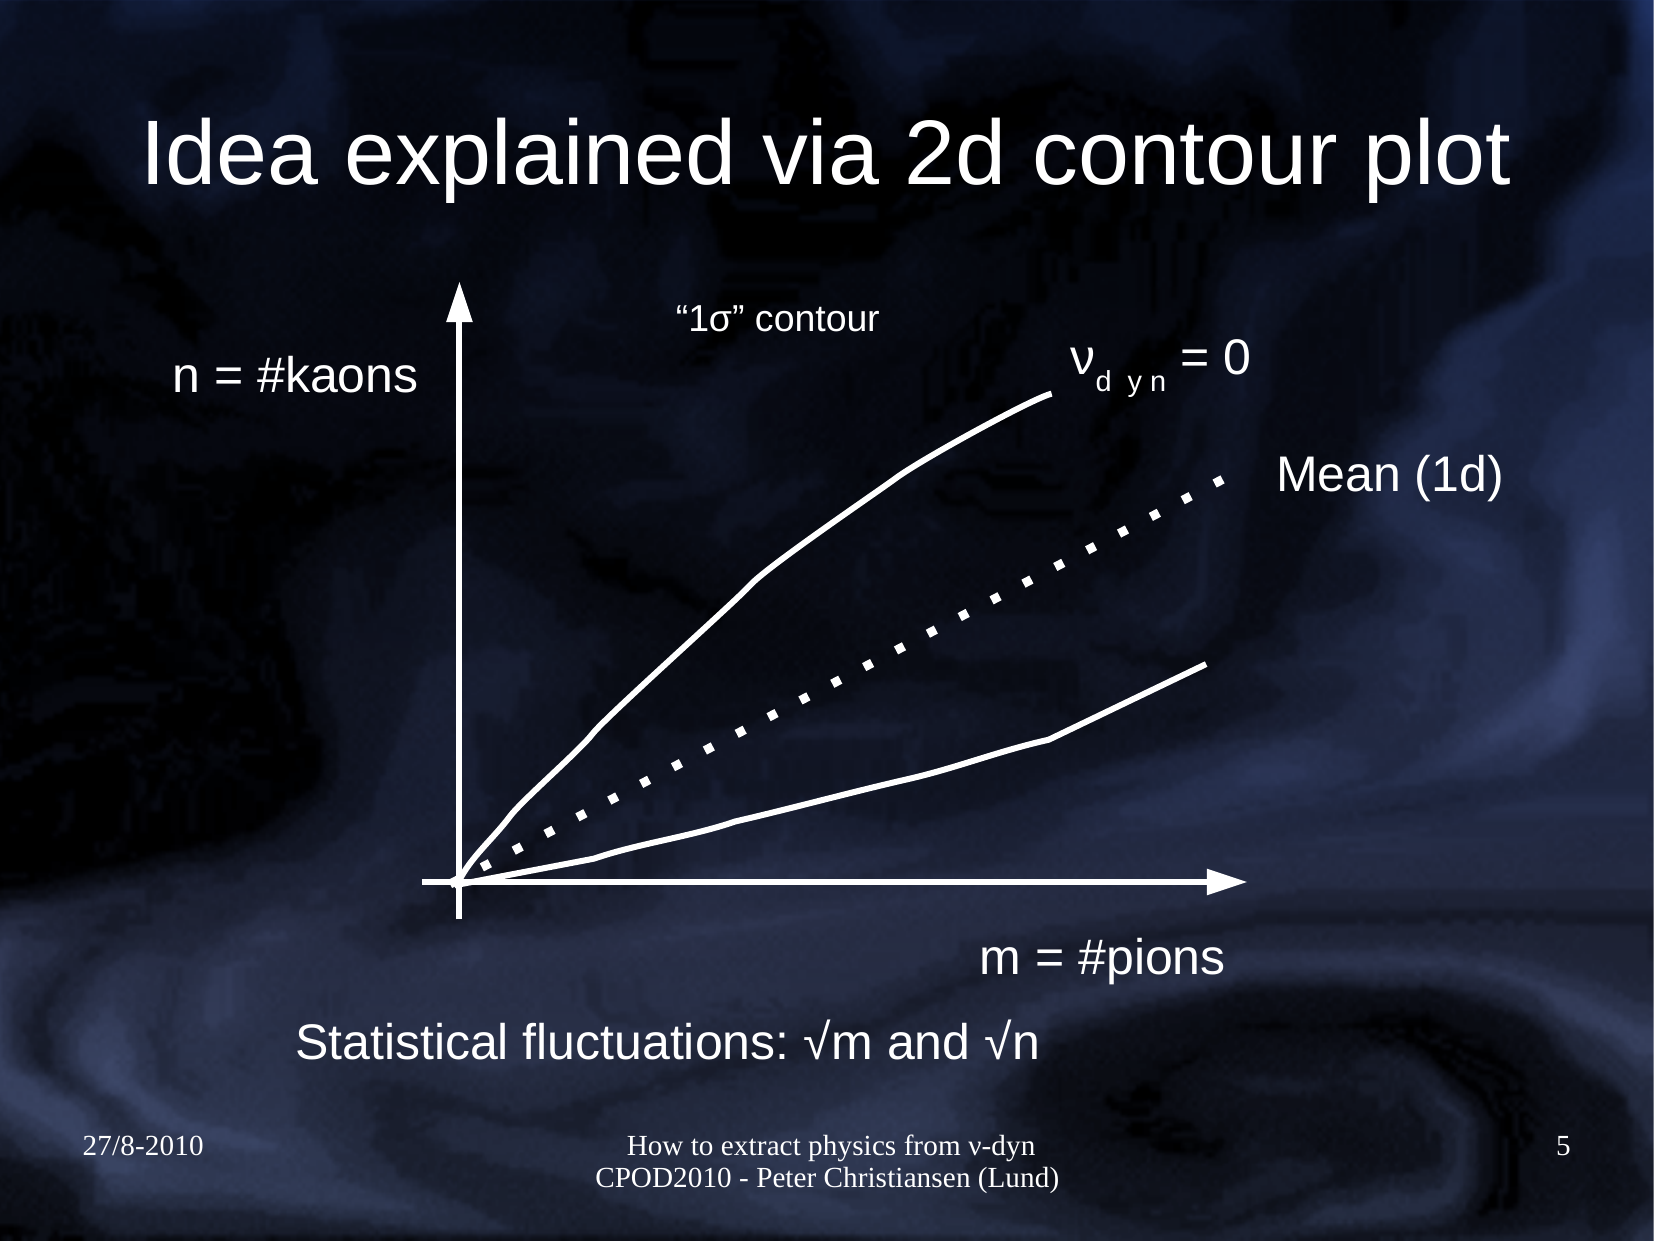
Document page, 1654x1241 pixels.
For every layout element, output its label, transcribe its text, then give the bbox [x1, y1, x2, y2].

text_box Statistical fluctuations: √m and √n [277, 1004, 1059, 1081]
text_box νd y n = 0 [1055, 321, 1266, 405]
picture [0, 0, 1654, 1241]
title Idea explained via 2d contour plot [82, 49, 1571, 257]
text_box m = #pions [965, 921, 1242, 993]
text_box n = #kaons [157, 339, 434, 411]
text_box Mean (1d) [1261, 438, 1534, 510]
text_box “1σ” contour [661, 289, 895, 347]
